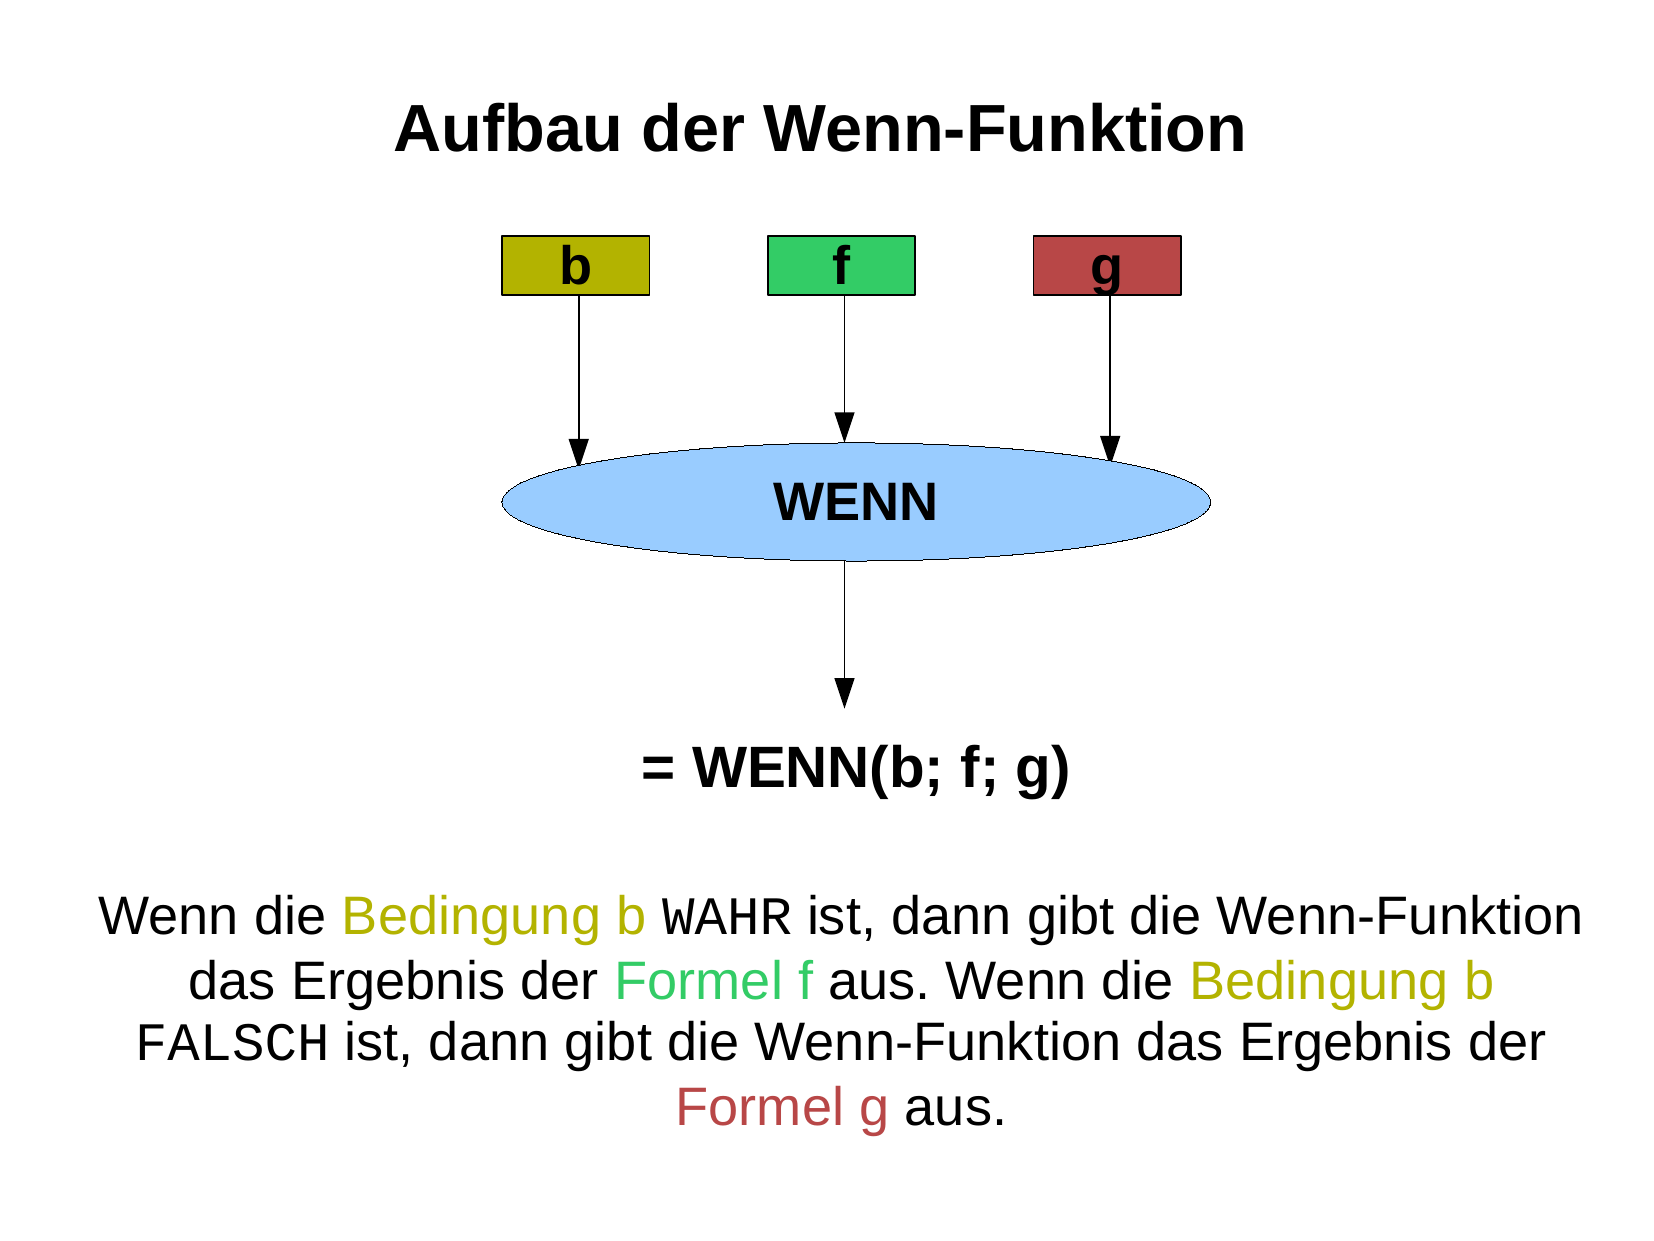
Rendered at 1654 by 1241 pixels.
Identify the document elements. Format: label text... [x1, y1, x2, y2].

text_box f [767, 236, 916, 296]
text_box b [501, 236, 650, 296]
text_box WENN [501, 442, 1211, 562]
title Wenn die Bedingung b WAHR ist, dann gibt die Wenn-Funktion das Ergebnis der Formel f aus. Wenn die Bedingung b FALSCH ist, dann gibt die Wenn-Funktion das Ergebnis der Formel g aus. [88, 885, 1595, 1137]
title = WENN(b; f; g) [118, 708, 1595, 827]
text_box g [1033, 236, 1182, 296]
title Aufbau der Wenn-Funktion [76, 49, 1566, 207]
